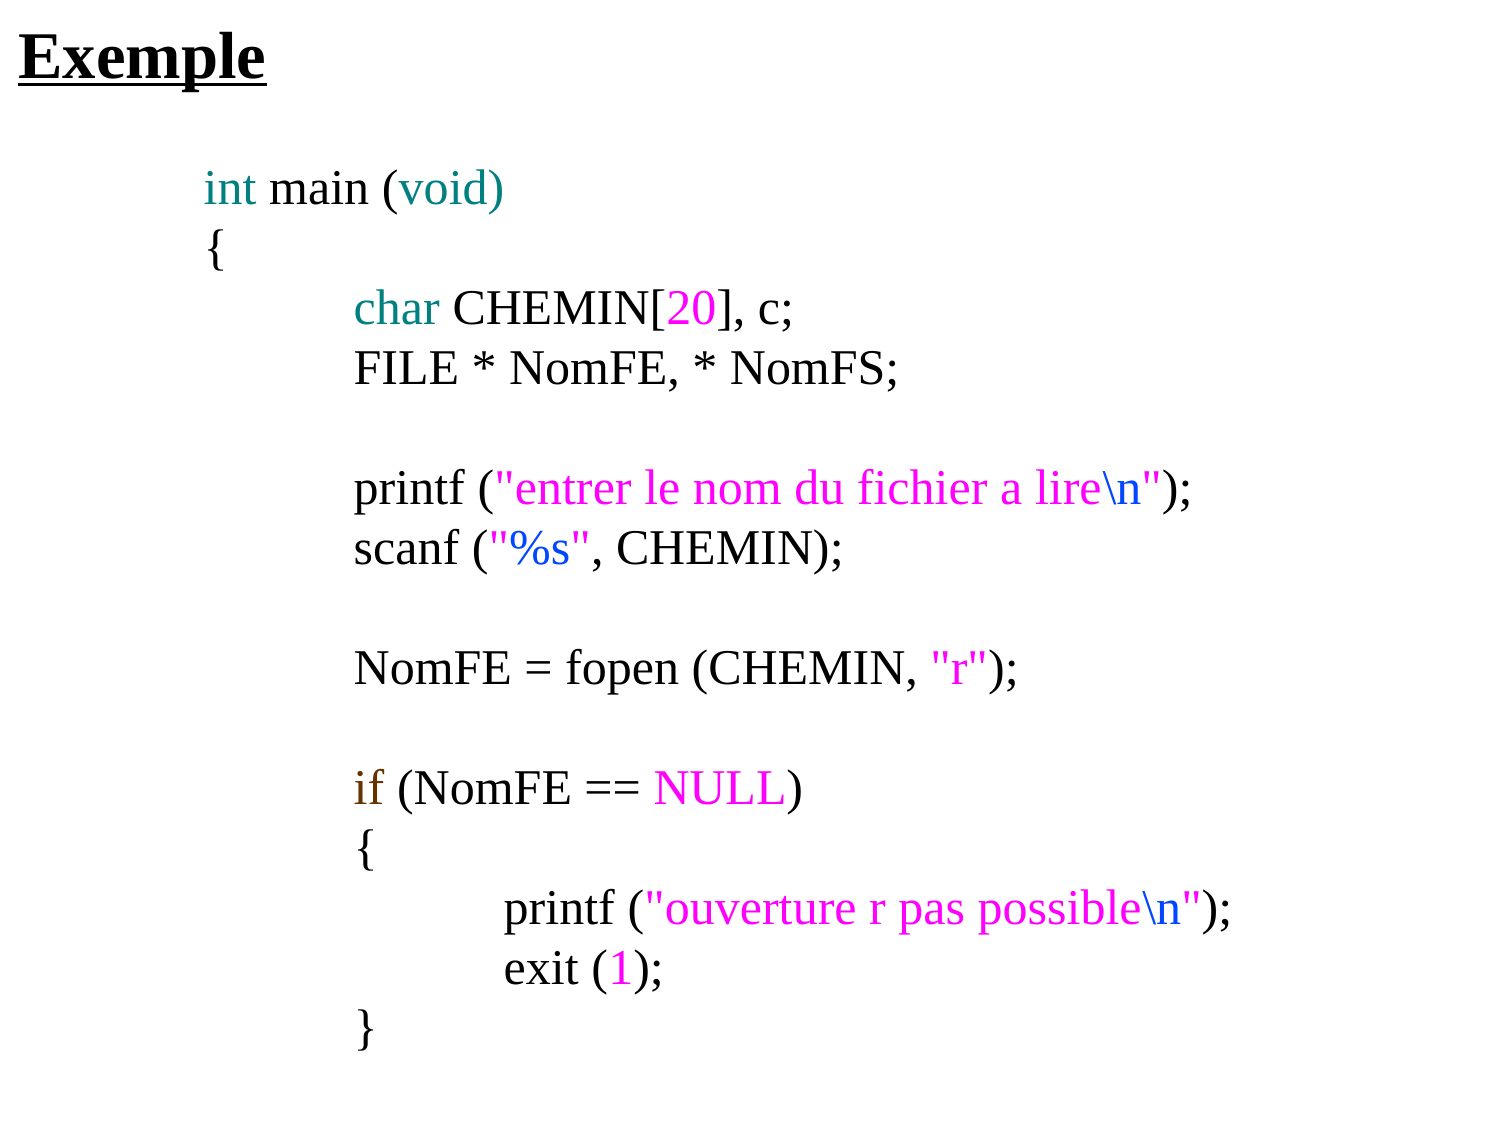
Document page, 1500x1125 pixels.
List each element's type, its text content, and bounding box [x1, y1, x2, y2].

text_box int main (void) { char CHEMIN[20], c; FILE * NomFE, * NomFS; printf ("entrer le nom du fichier a lire\n"); scanf ("%s", CHEMIN); NomFE = fopen (CHEMIN, "r"); if (NomFE == NULL) { printf ("ouverture r pas possible\n"); exit (1); } [187, 146, 1388, 1124]
text_box Exemple [2, 3, 301, 101]
